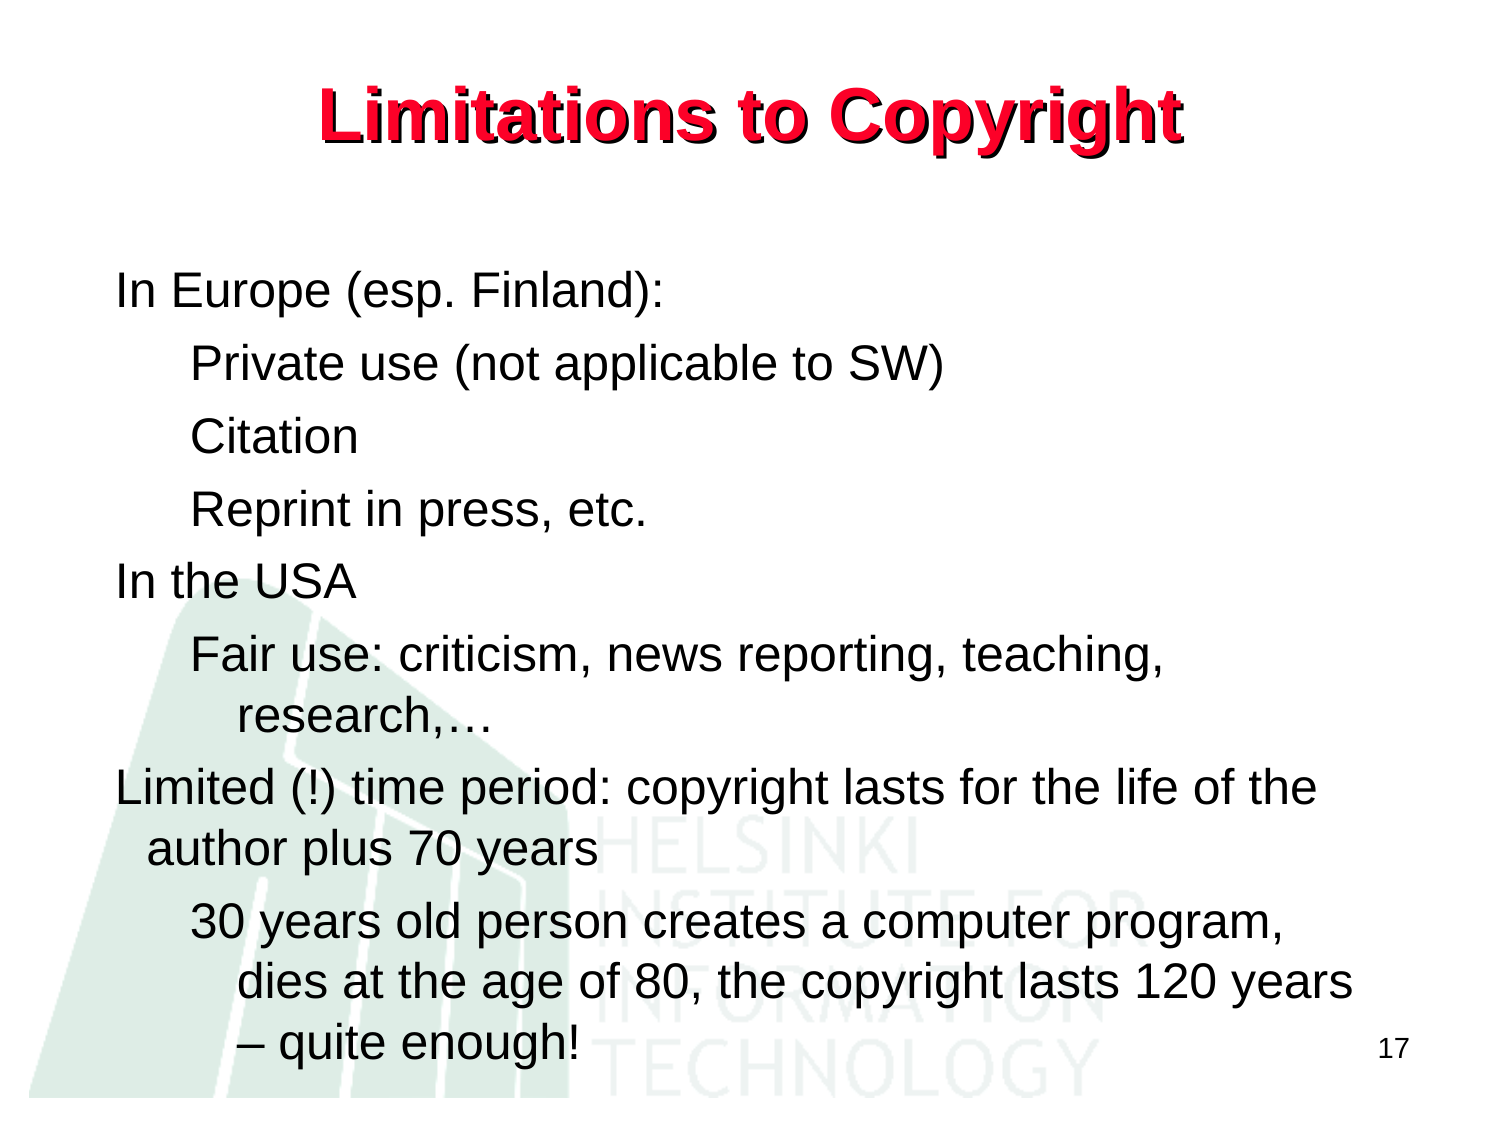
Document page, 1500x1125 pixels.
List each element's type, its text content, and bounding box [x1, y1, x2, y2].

title Limitations to Copyright [99, 61, 1401, 175]
list In Europe (esp. Finland): Private use (not applicable to SW) Citation Reprint in press, etc. In the USA Fair use: criticism, news reporting, teaching, research,… Limited (!) time period: copyright lasts for the life of the author plus 70 years 30 years old person creates a computer program, dies at the age of 80, the copyright lasts 120 years – quite enough! [99, 249, 1401, 1078]
